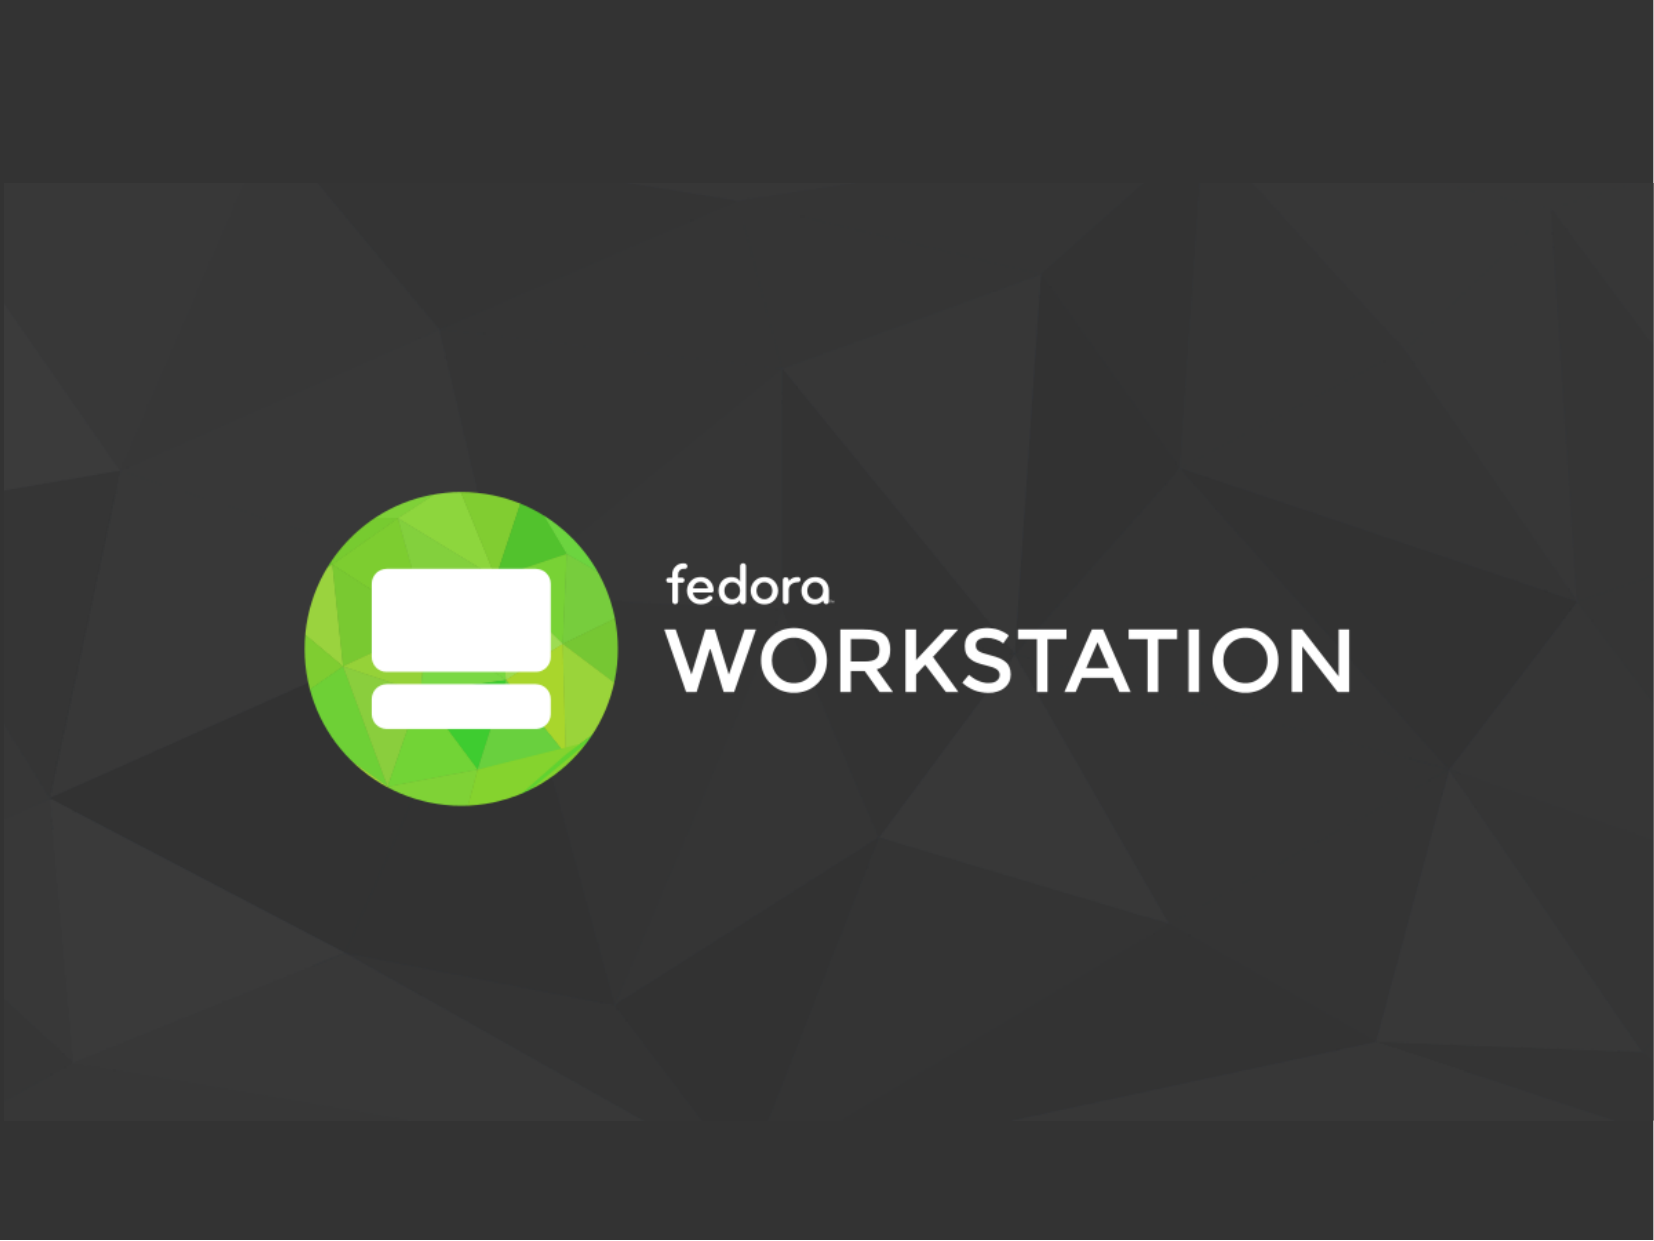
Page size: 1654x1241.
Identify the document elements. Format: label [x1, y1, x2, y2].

picture [4, 183, 1654, 1121]
